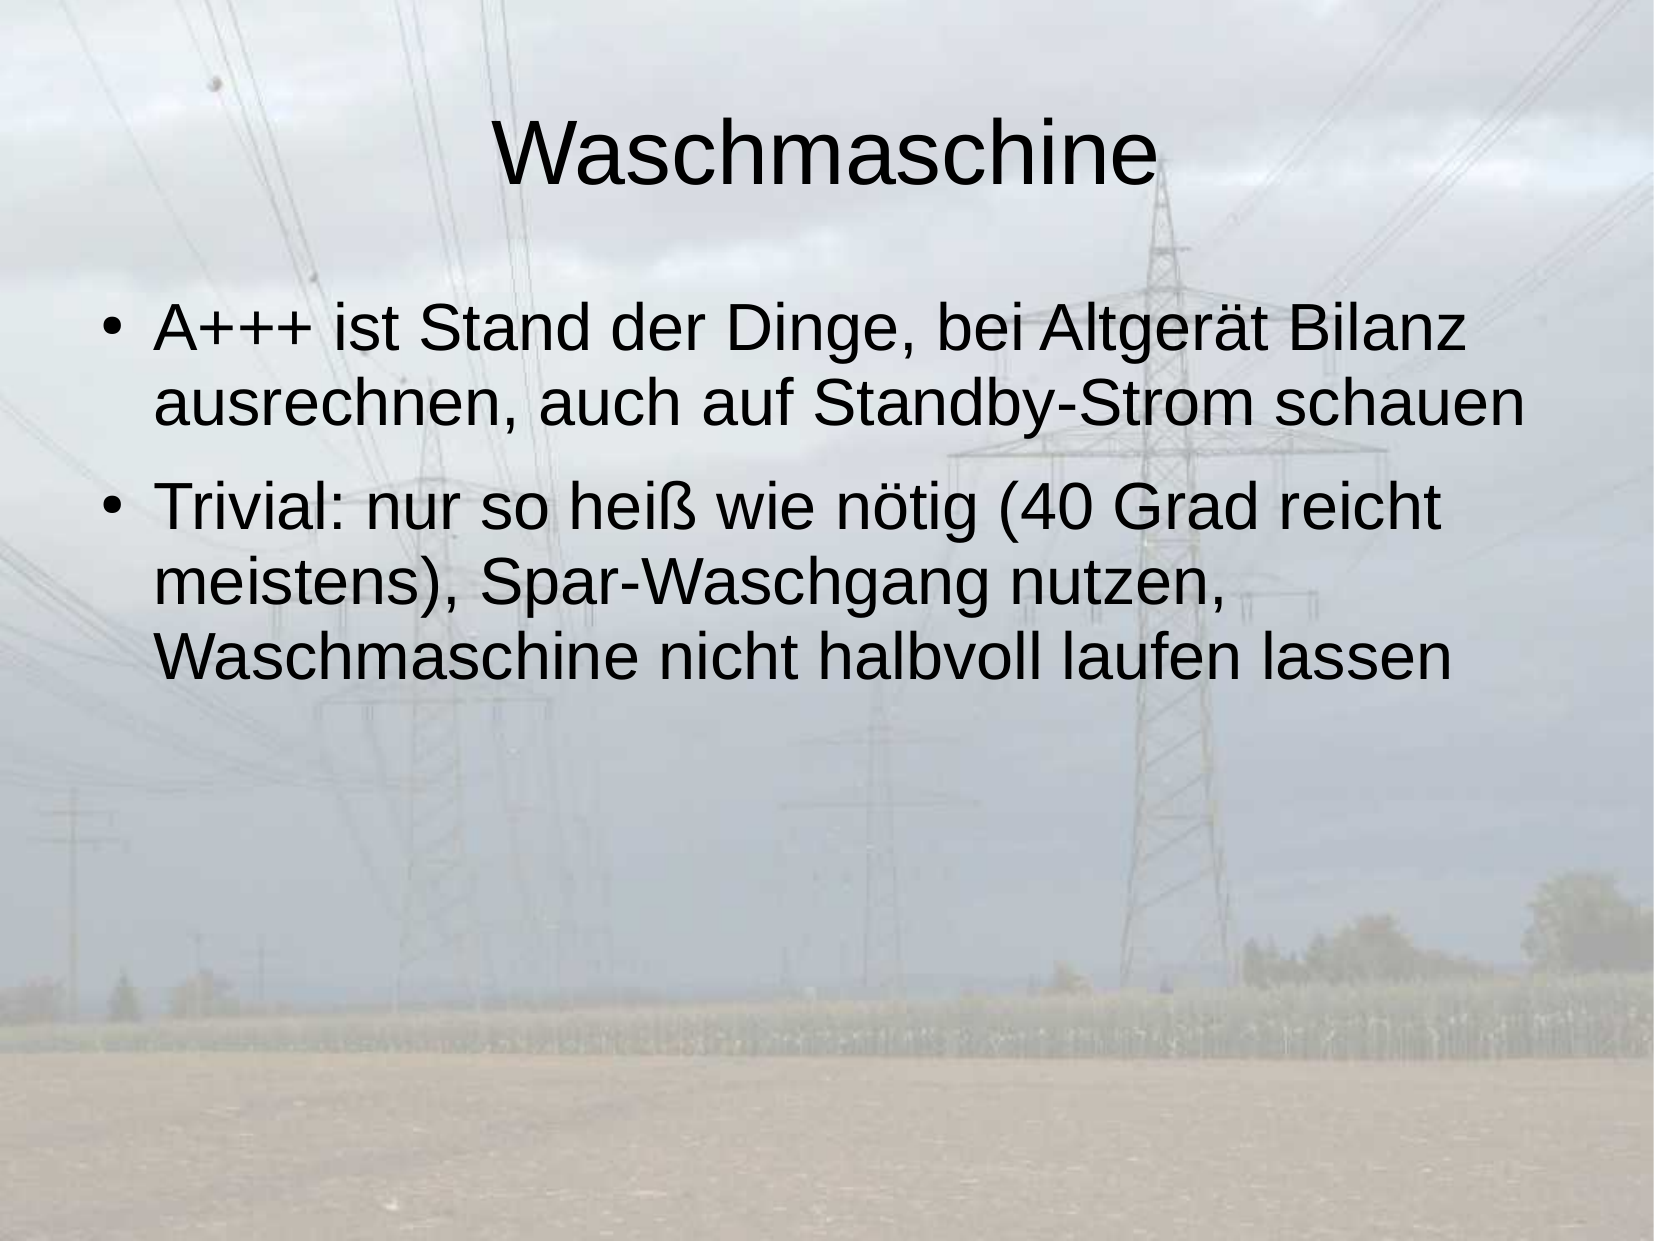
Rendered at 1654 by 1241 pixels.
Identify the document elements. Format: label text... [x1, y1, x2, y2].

list A+++ ist Stand der Dinge, bei Altgerät Bilanz ausrechnen, auch auf Standby-Strom schauen Trivial: nur so heiß wie nötig (40 Grad reicht meistens), Spar-Waschgang nutzen, Waschmaschine nicht halbvoll laufen lassen [82, 290, 1571, 1109]
title Waschmaschine [82, 49, 1571, 257]
picture [0, 0, 1654, 1241]
